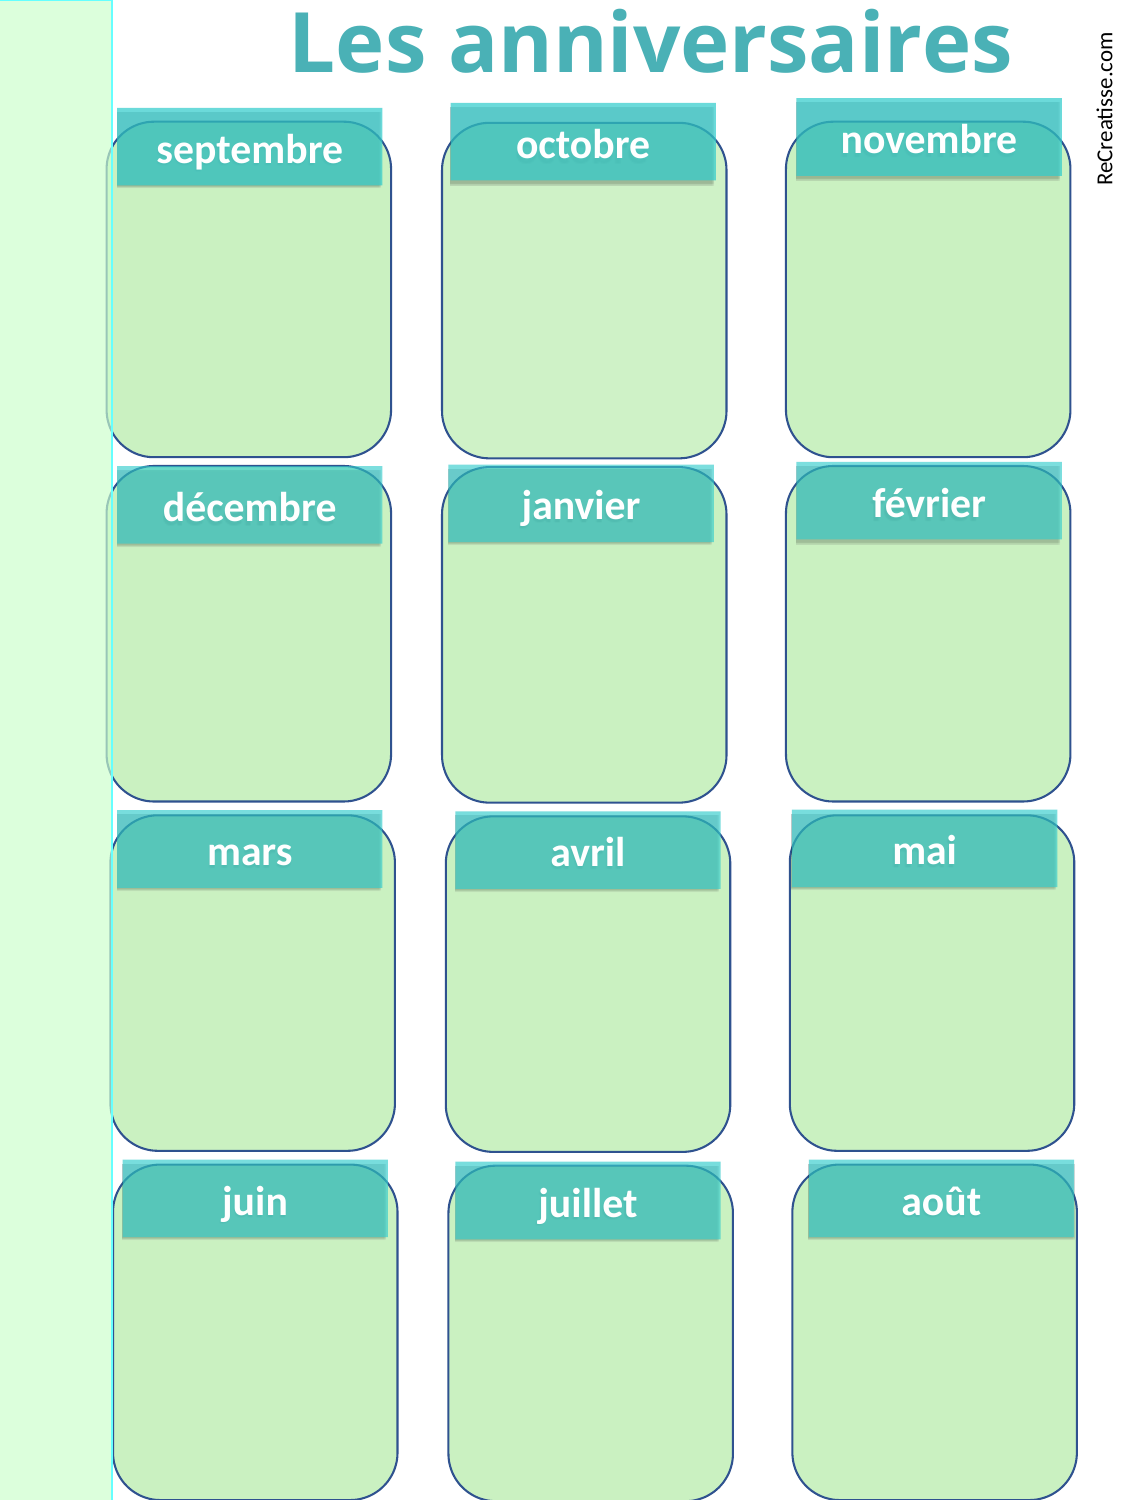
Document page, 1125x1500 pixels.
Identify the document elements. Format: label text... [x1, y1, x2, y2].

text_box juillet [455, 1162, 721, 1239]
text_box [442, 482, 727, 803]
text_box [0, 0, 395, 1500]
text_box [113, 1182, 398, 1500]
text_box novembre [796, 98, 1062, 176]
text_box [445, 835, 731, 1152]
text_box août [809, 1160, 1074, 1237]
text_box octobre [451, 103, 716, 180]
text_box [442, 140, 727, 459]
text_box [448, 1181, 733, 1500]
text_box décembre [117, 466, 382, 544]
text_box avril [455, 811, 721, 889]
text_box mai [792, 810, 1057, 887]
text_box ReCreatisse.com [1082, 17, 1125, 201]
text_box mars [117, 810, 382, 888]
text_box [785, 484, 1071, 802]
text_box [785, 139, 1071, 458]
text_box [789, 826, 1075, 1151]
text_box janvier [448, 465, 714, 542]
text_box septembre [117, 108, 382, 185]
text_box Les anniversaires [274, 0, 1029, 97]
text_box [792, 1175, 1077, 1500]
text_box février [796, 462, 1062, 539]
text_box juin [123, 1160, 388, 1237]
